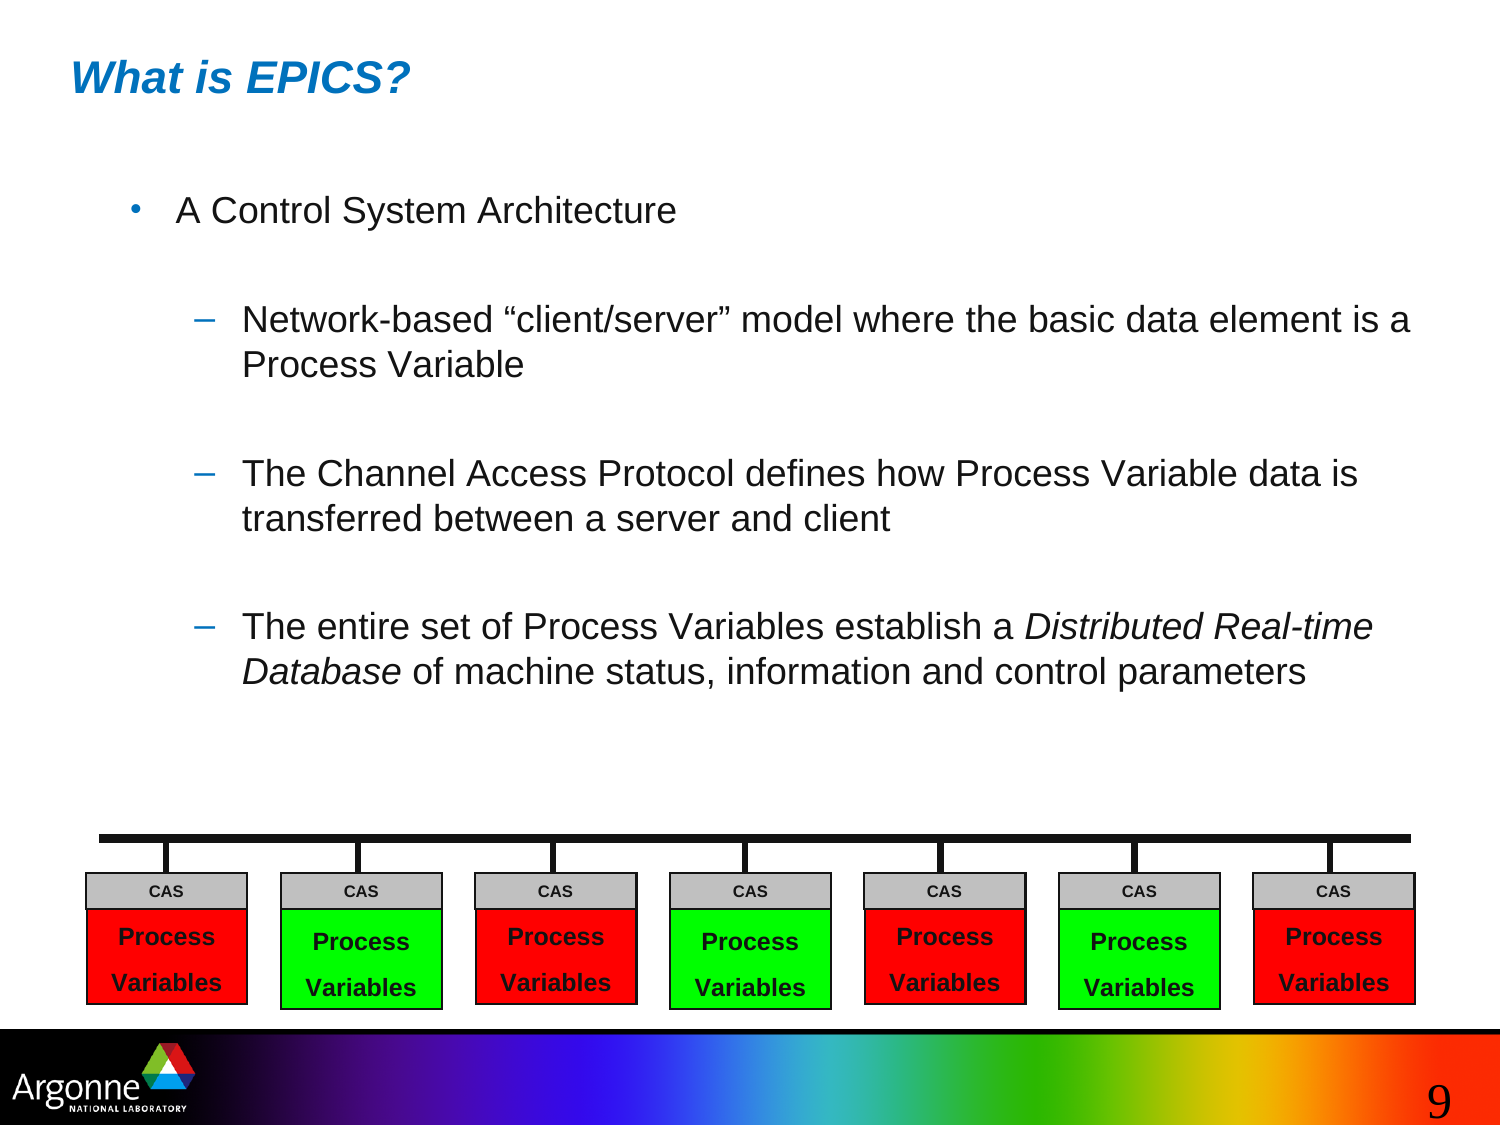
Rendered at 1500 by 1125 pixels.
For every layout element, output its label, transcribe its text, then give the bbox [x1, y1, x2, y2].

text_box CAS [1059, 873, 1220, 909]
text_box CAS [281, 873, 442, 909]
text_box Process Variables [864, 872, 1026, 1005]
text_box Process Variables [86, 872, 248, 1005]
text_box Process Variables [669, 872, 831, 1010]
text_box Process Variables [475, 872, 637, 1005]
text_box CAS [475, 873, 636, 909]
picture [0, 1029, 1500, 1125]
text_box Process Variables [1253, 872, 1415, 1005]
text_box Process Variables [1059, 909, 1220, 1010]
list A Control System Architecture Network-based “client/server” model where the basic data element is a Process Variable The Channel Access Protocol defines how Process Variable data is transferred between a server and client The entire set of Process Variables establish a Distributed Real-time Database of machine status, information and control parameters [114, 178, 1459, 756]
title What is EPICS? [55, 54, 1361, 112]
text_box Process Variables [280, 872, 442, 1010]
text_box CAS [86, 873, 247, 909]
text_box CAS [864, 873, 1025, 909]
text_box CAS [670, 873, 831, 909]
text_box CAS [1253, 873, 1414, 909]
